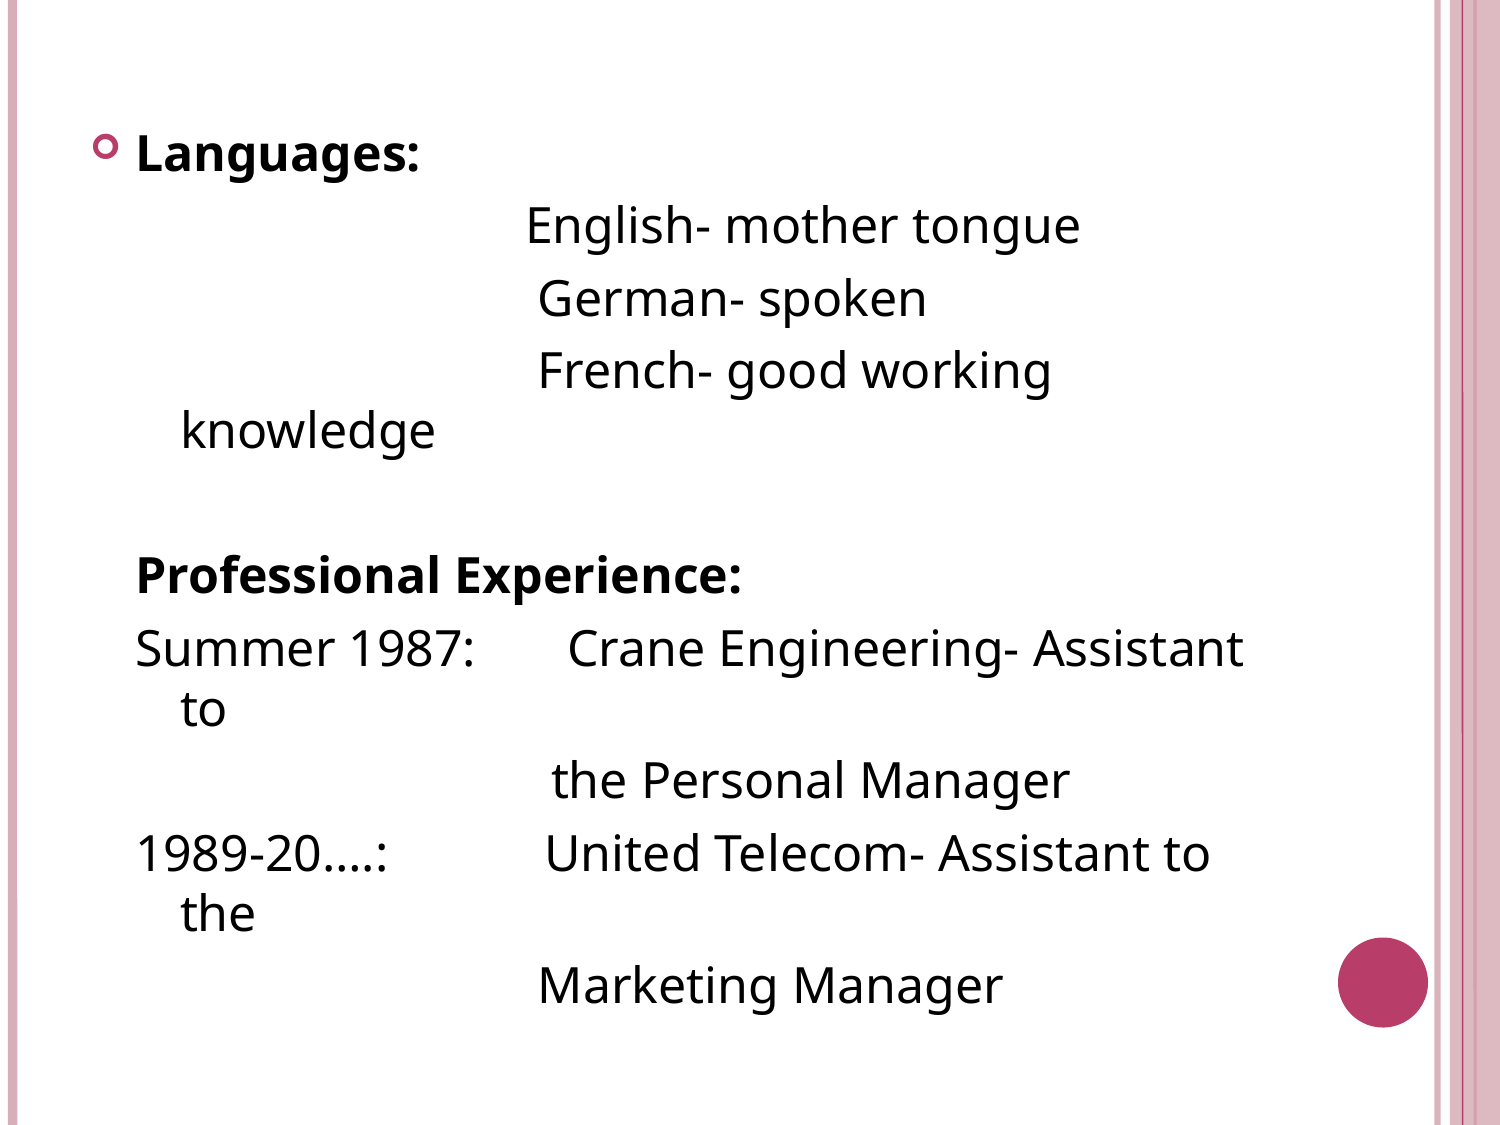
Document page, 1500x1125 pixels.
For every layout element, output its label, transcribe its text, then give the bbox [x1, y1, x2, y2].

list Languages: English- mother tongue German- spoken French- good working knowledge Professional Experience: Summer 1987: Crane Engineering- Assistant to the Personal Manager 1989-20….: United Telecom- Assistant to the Marketing Manager [75, 113, 1300, 1062]
